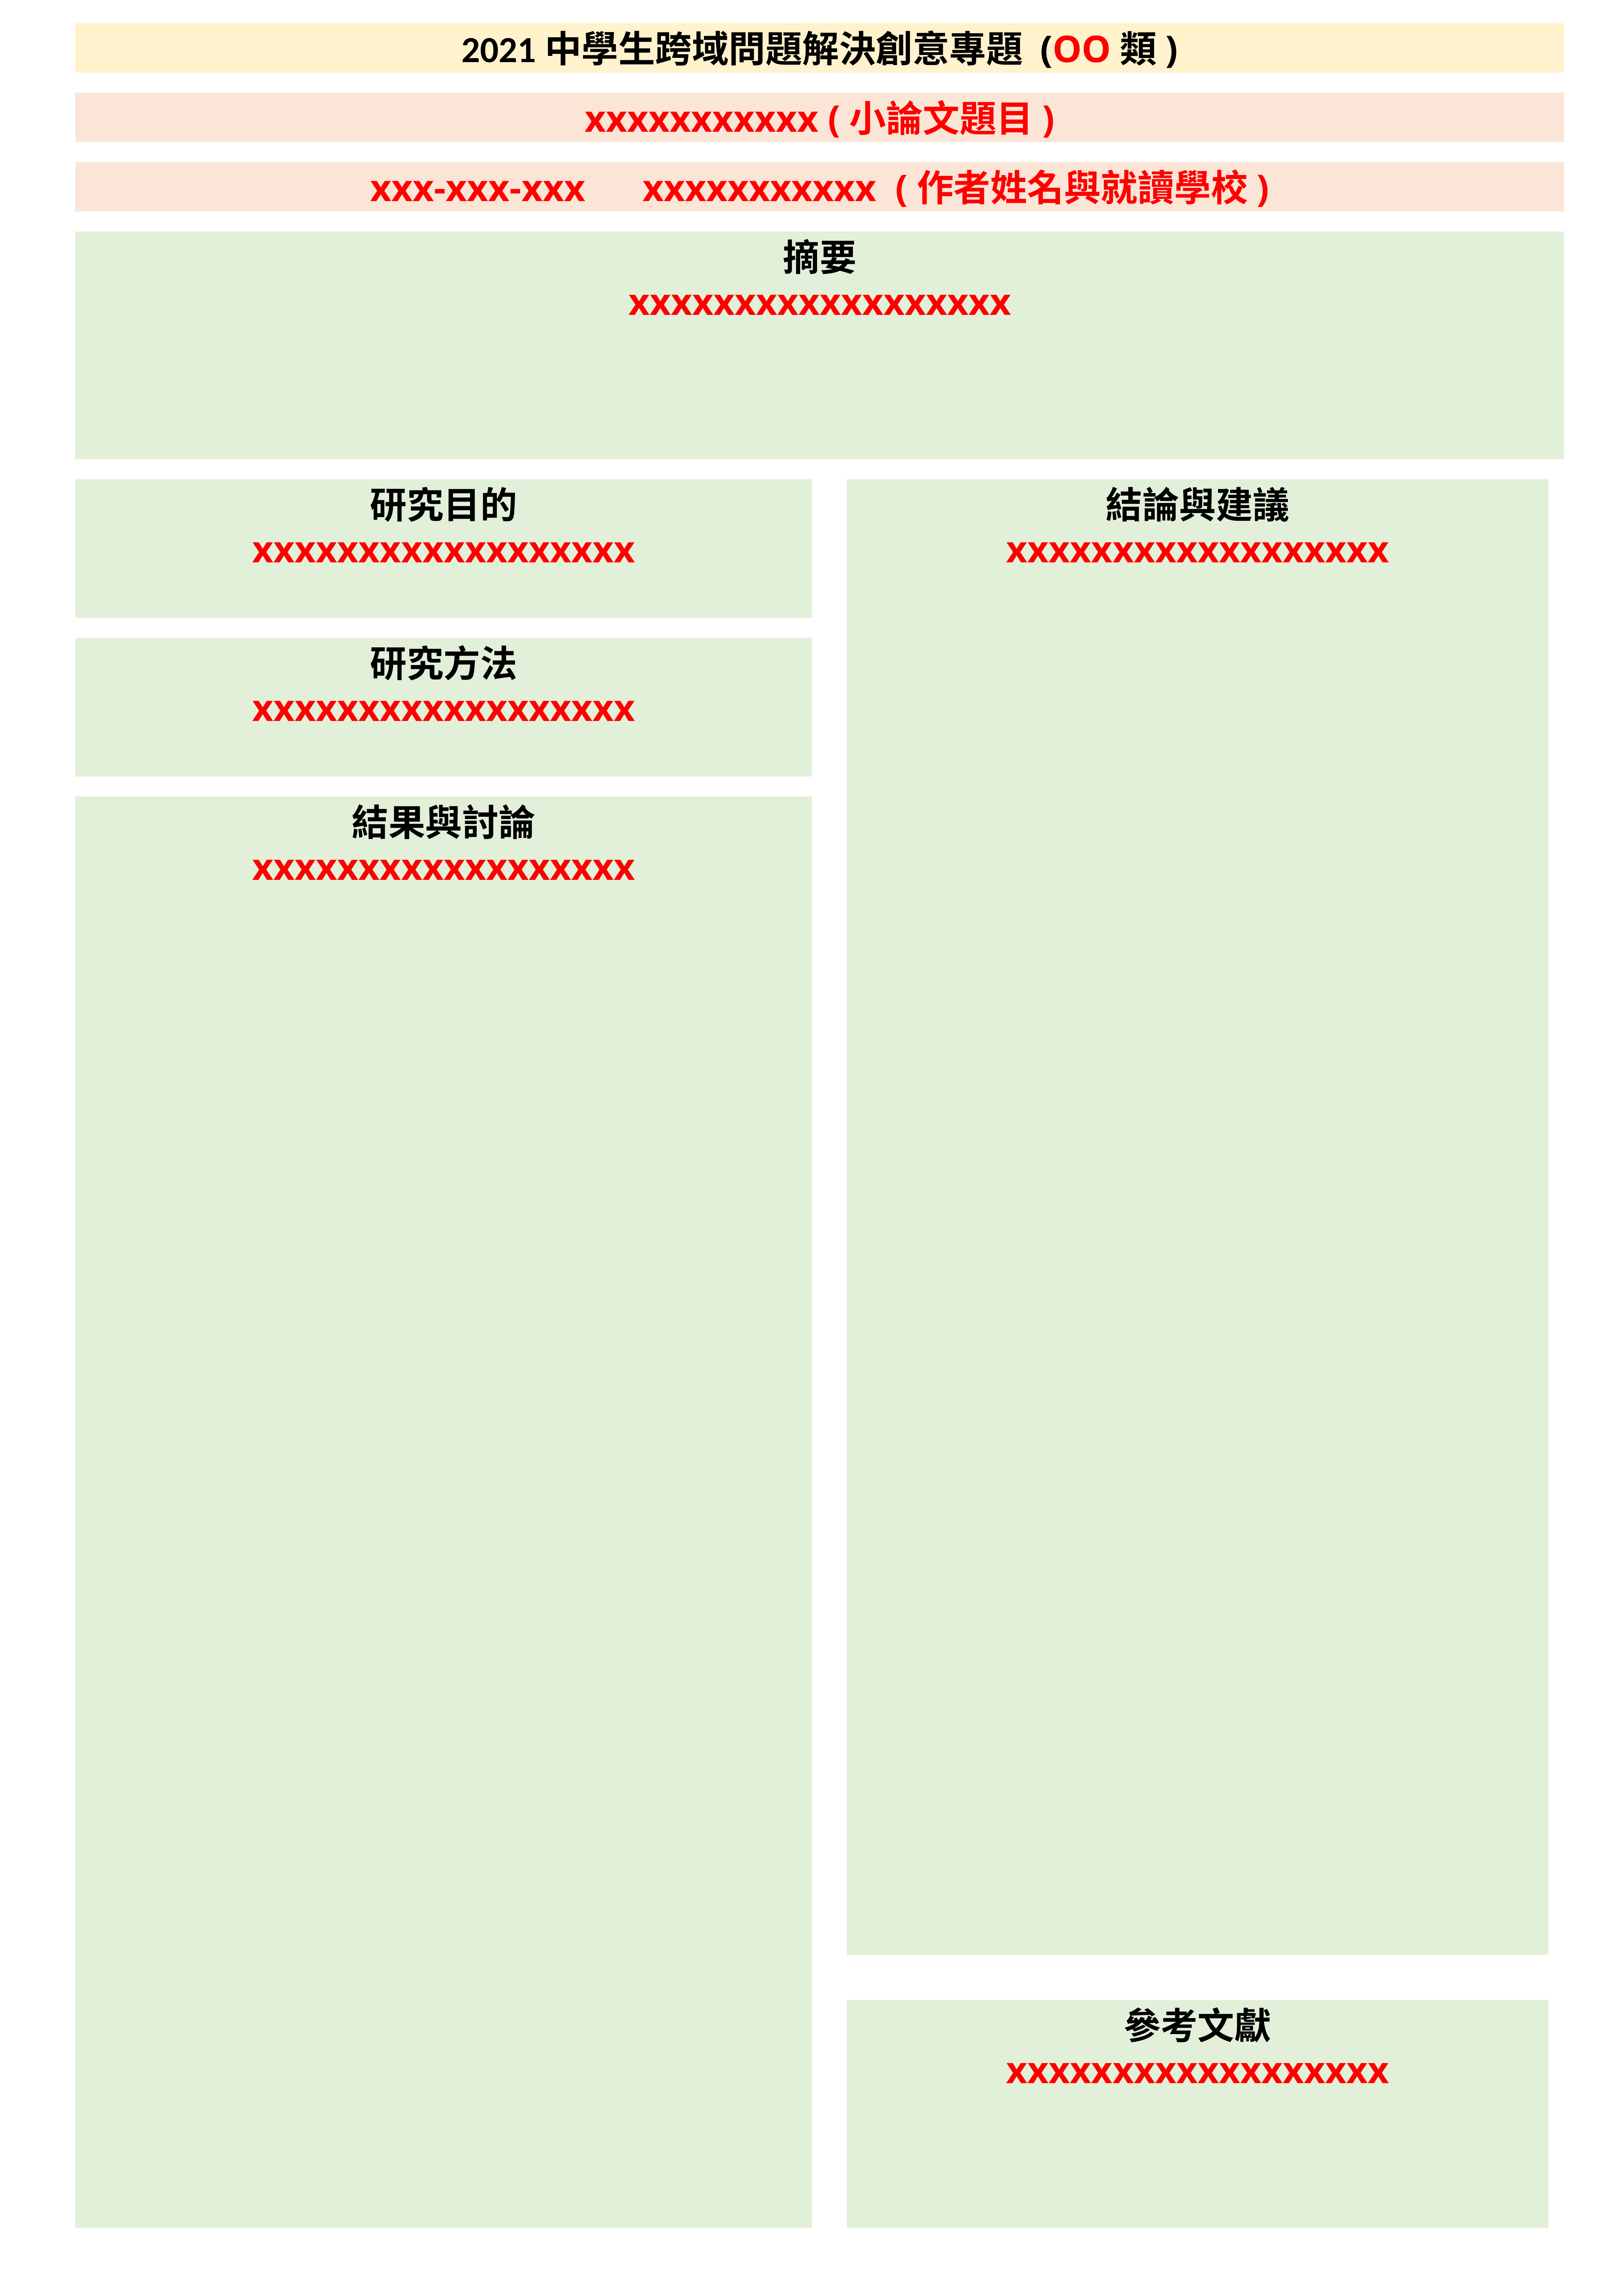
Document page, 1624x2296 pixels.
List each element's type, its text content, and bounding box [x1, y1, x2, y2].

text_box 參考文獻 xxxxxxxxxxxxxxxxxx [847, 2000, 1548, 2228]
text_box 研究目的 xxxxxxxxxxxxxxxxxx [75, 479, 812, 618]
text_box 結論與建議 xxxxxxxxxxxxxxxxxx [847, 479, 1548, 1955]
text_box 摘要 xxxxxxxxxxxxxxxxxx [75, 231, 1564, 459]
text_box xxxxxxxxxxx (小論文題目) [75, 93, 1564, 142]
text_box 結果與討論 xxxxxxxxxxxxxxxxxx [75, 796, 812, 2228]
text_box xxx-xxx-xxx xxxxxxxxxxx (作者姓名與就讀學校) [75, 162, 1564, 212]
text_box 研究方法 xxxxxxxxxxxxxxxxxx [75, 638, 812, 777]
text_box 2021中學生跨域問題解決創意專題 (OO類) [75, 23, 1564, 73]
